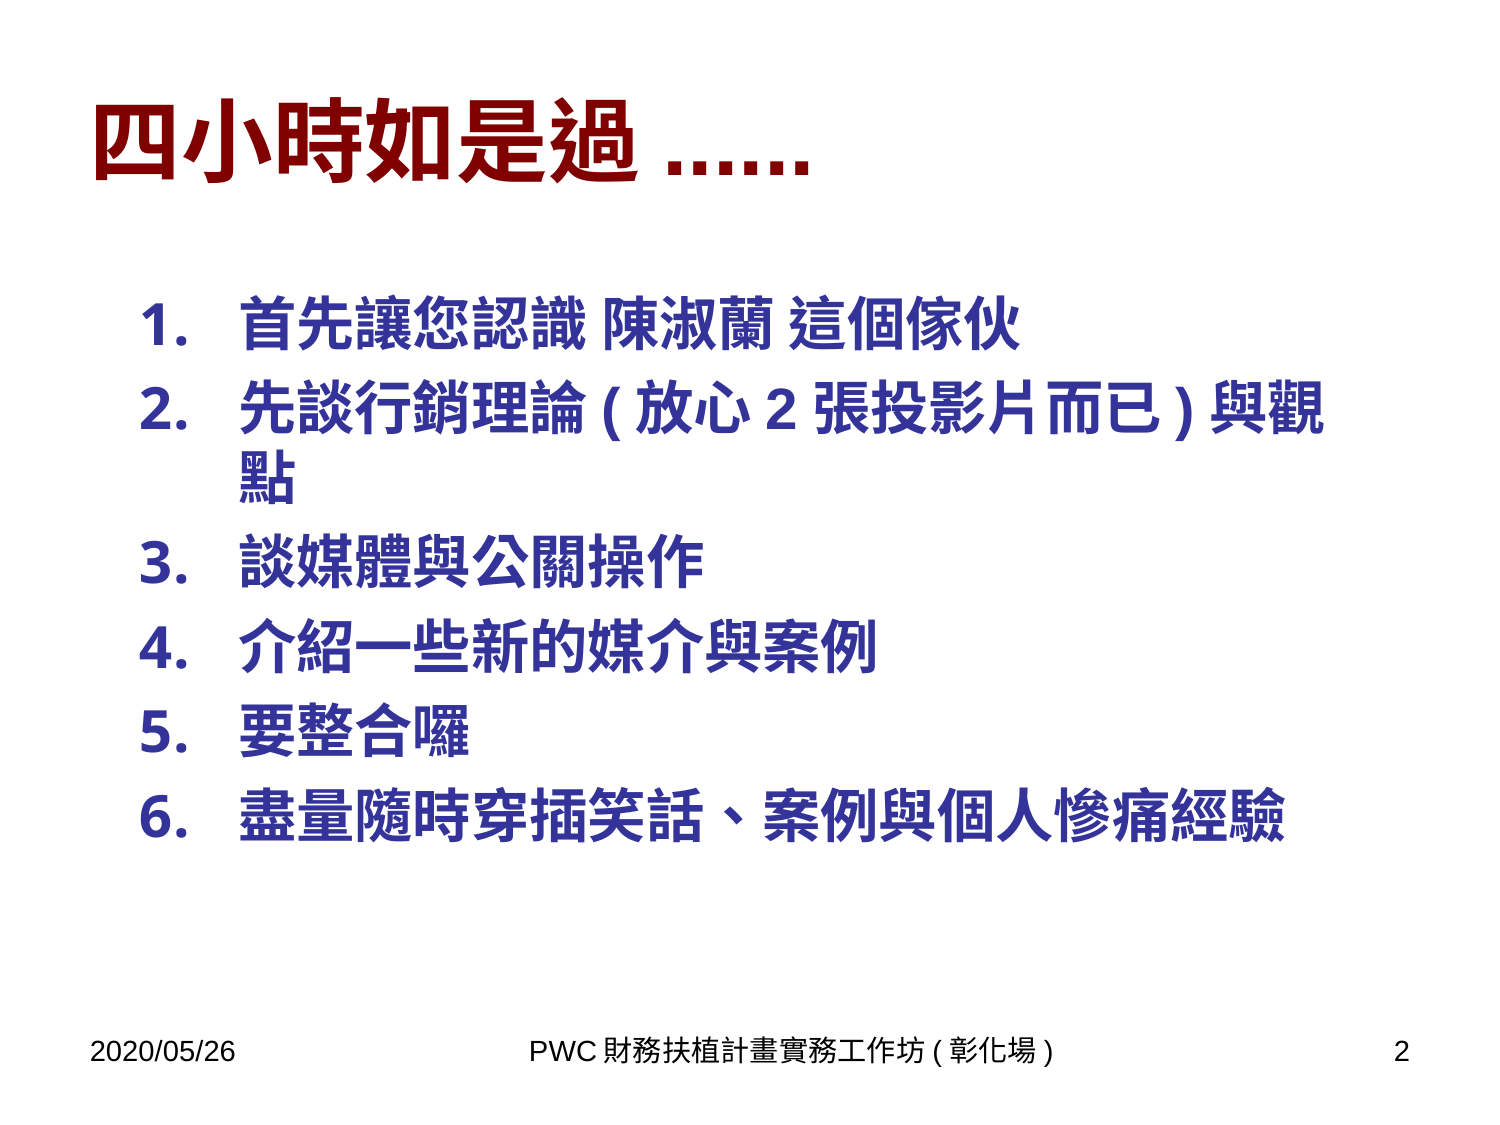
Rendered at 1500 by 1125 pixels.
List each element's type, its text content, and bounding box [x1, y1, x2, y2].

text_box 四小時如是過...... [75, 45, 1426, 233]
text_box 2020/05/26 [74, 1024, 426, 1103]
text_box 首先讓您認識 陳淑蘭 這個傢伙 先談行銷理論(放心2張投影片而已)與觀點 談媒體與公關操作 介紹一些新的媒介與案例 要整合囉 盡量隨時穿插笑話、案例與個人慘痛經驗 [123, 278, 1377, 1022]
text_box <編號> [1087, 1024, 1426, 1103]
text_box PWC財務扶植計畫實務工作坊(彰化場) [512, 1024, 1087, 1103]
